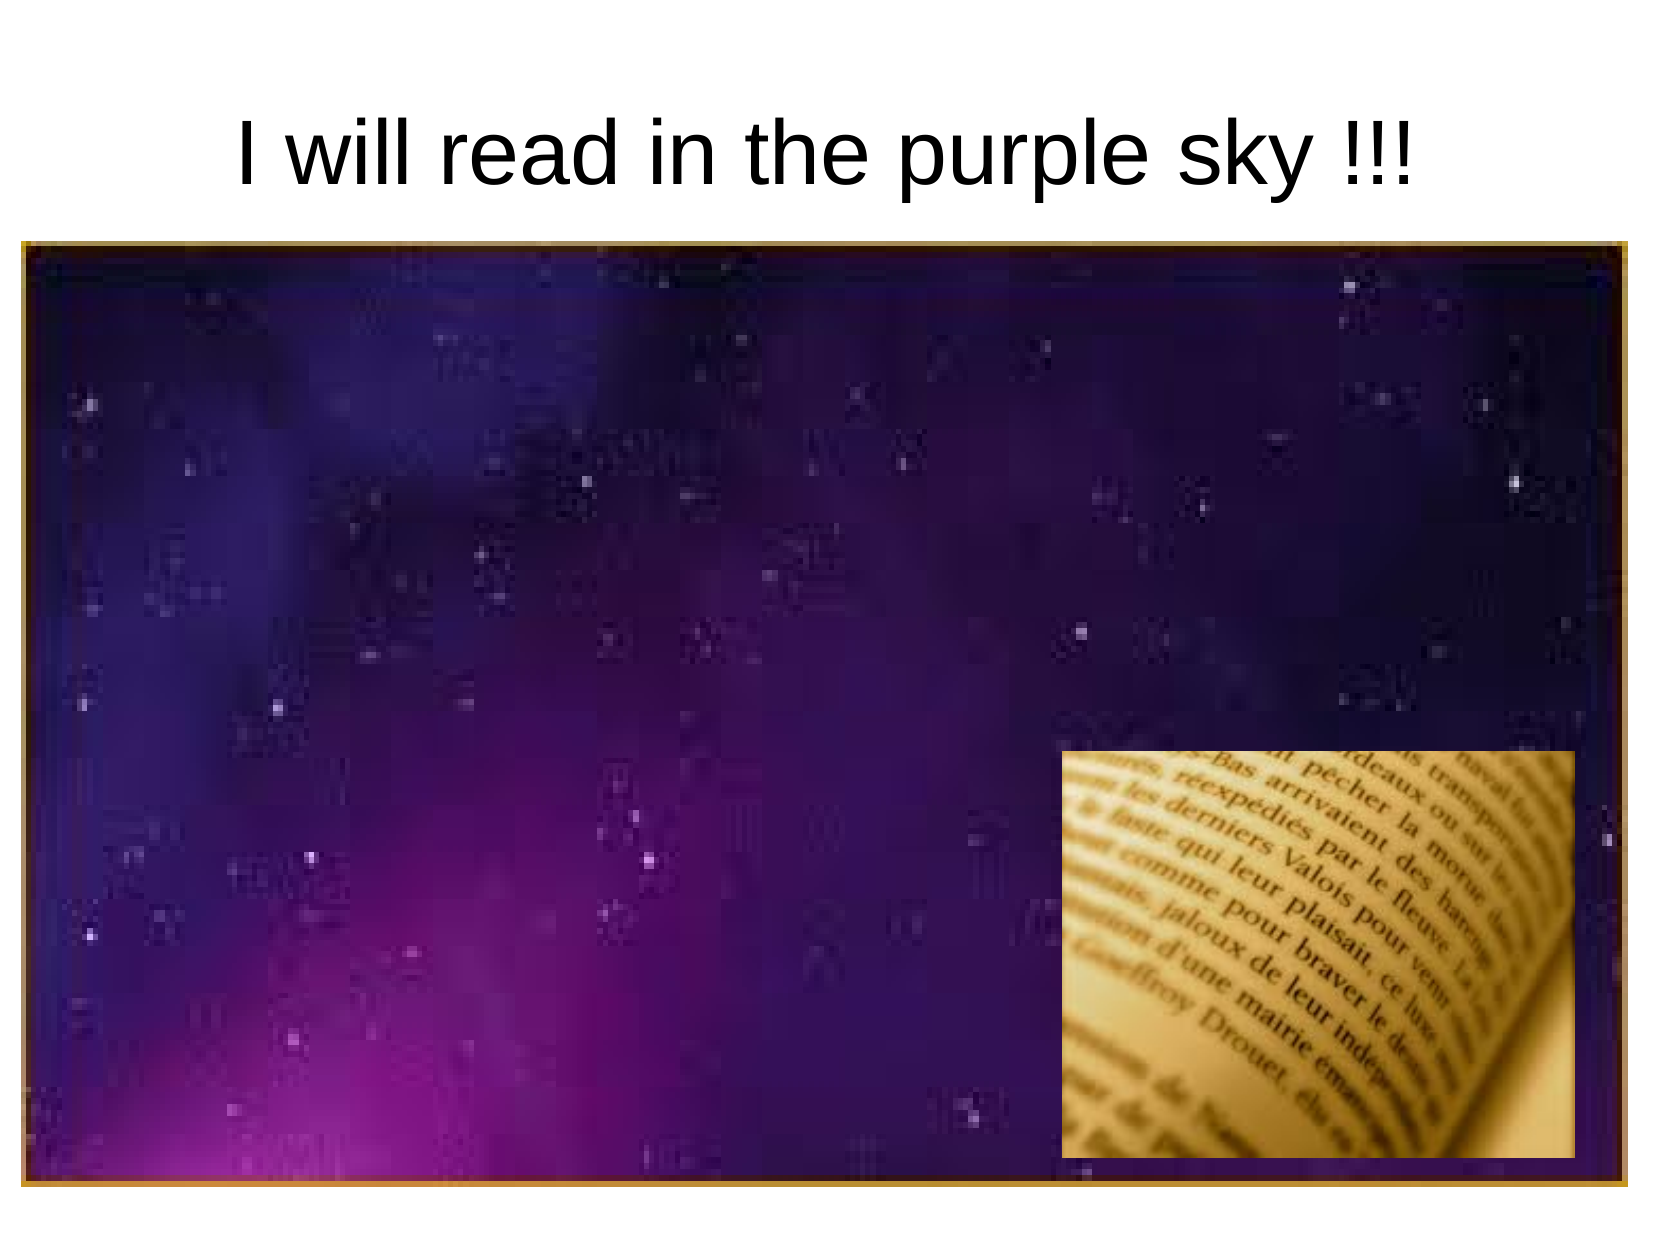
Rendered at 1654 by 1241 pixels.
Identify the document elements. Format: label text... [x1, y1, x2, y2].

picture [21, 241, 1628, 1187]
title I will read in the purple sky !!! [82, 49, 1571, 241]
